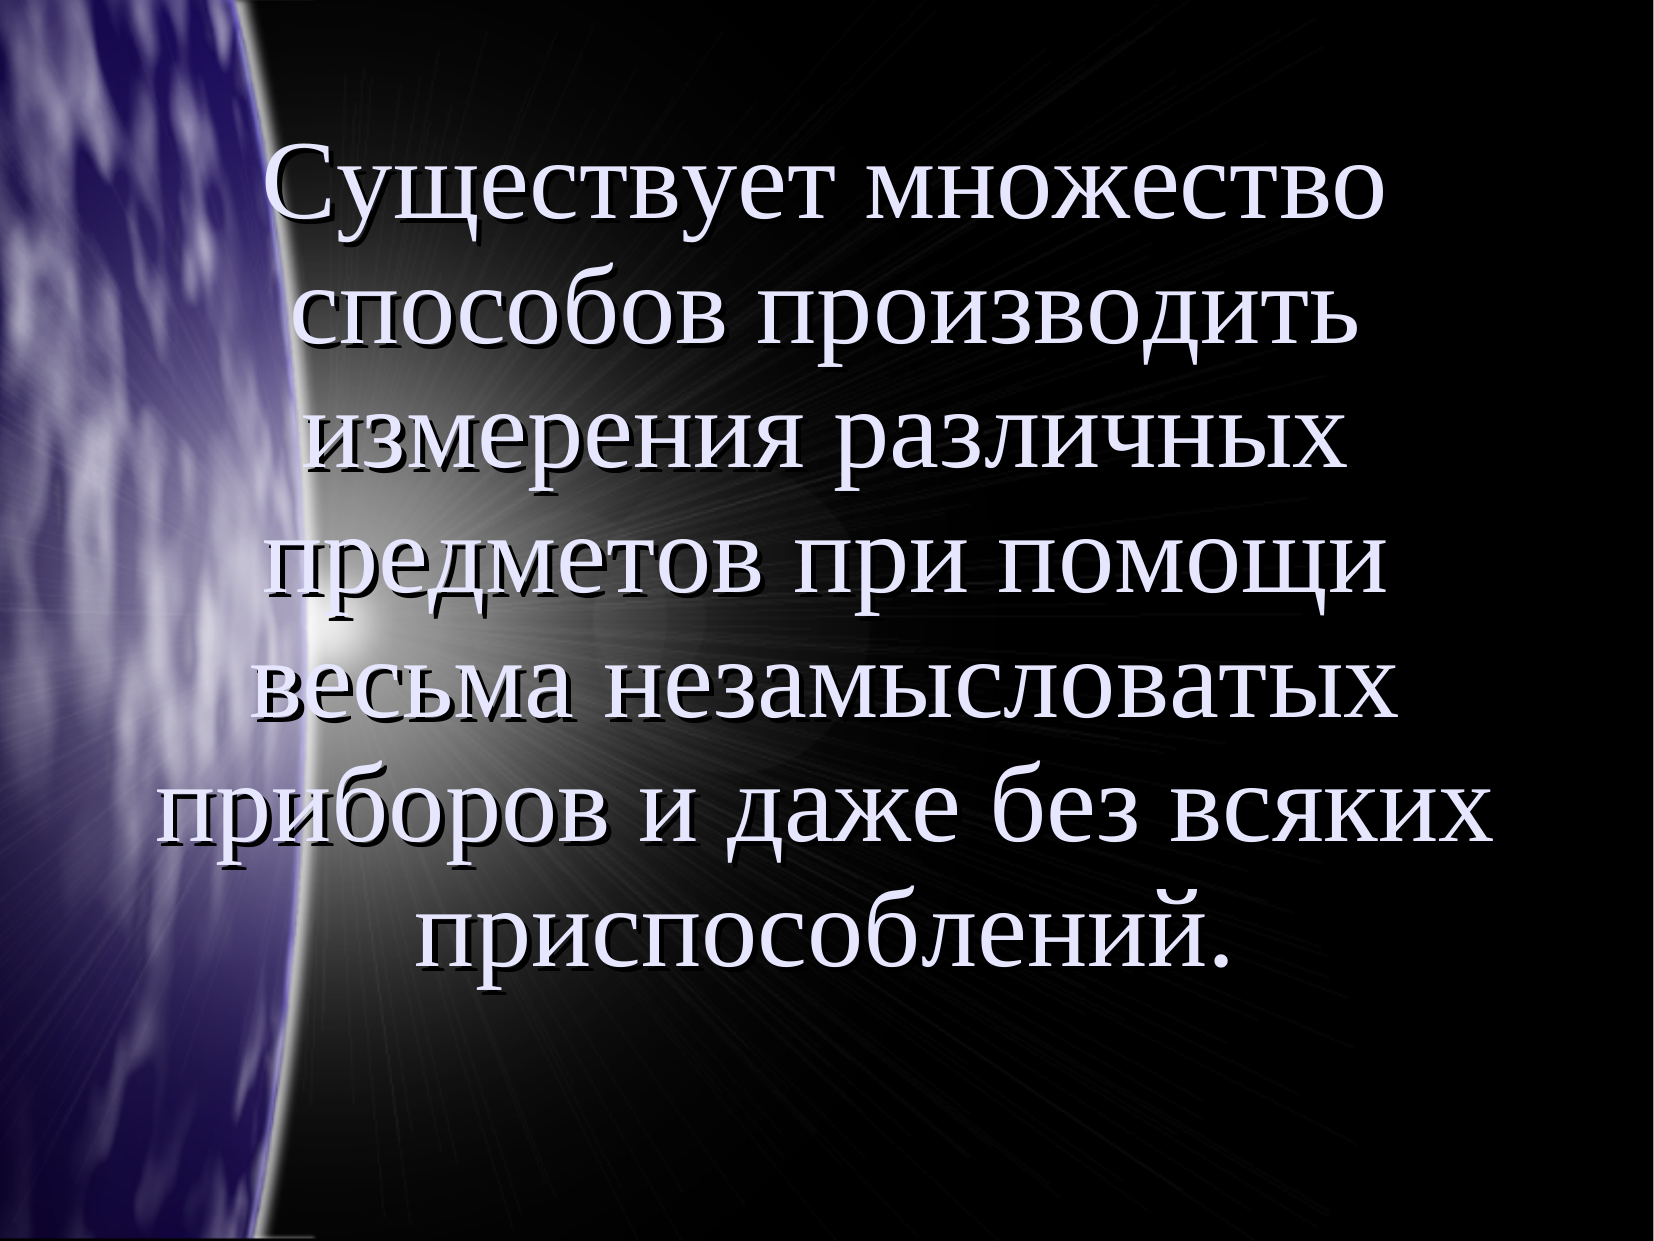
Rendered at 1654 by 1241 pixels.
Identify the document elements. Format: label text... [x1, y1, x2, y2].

picture [0, 0, 1654, 1241]
title Существует множество способов производить измерения различных предметов при помощи весьма незамысловатых приборов и даже без всяких приспособлений. [119, 118, 1533, 991]
